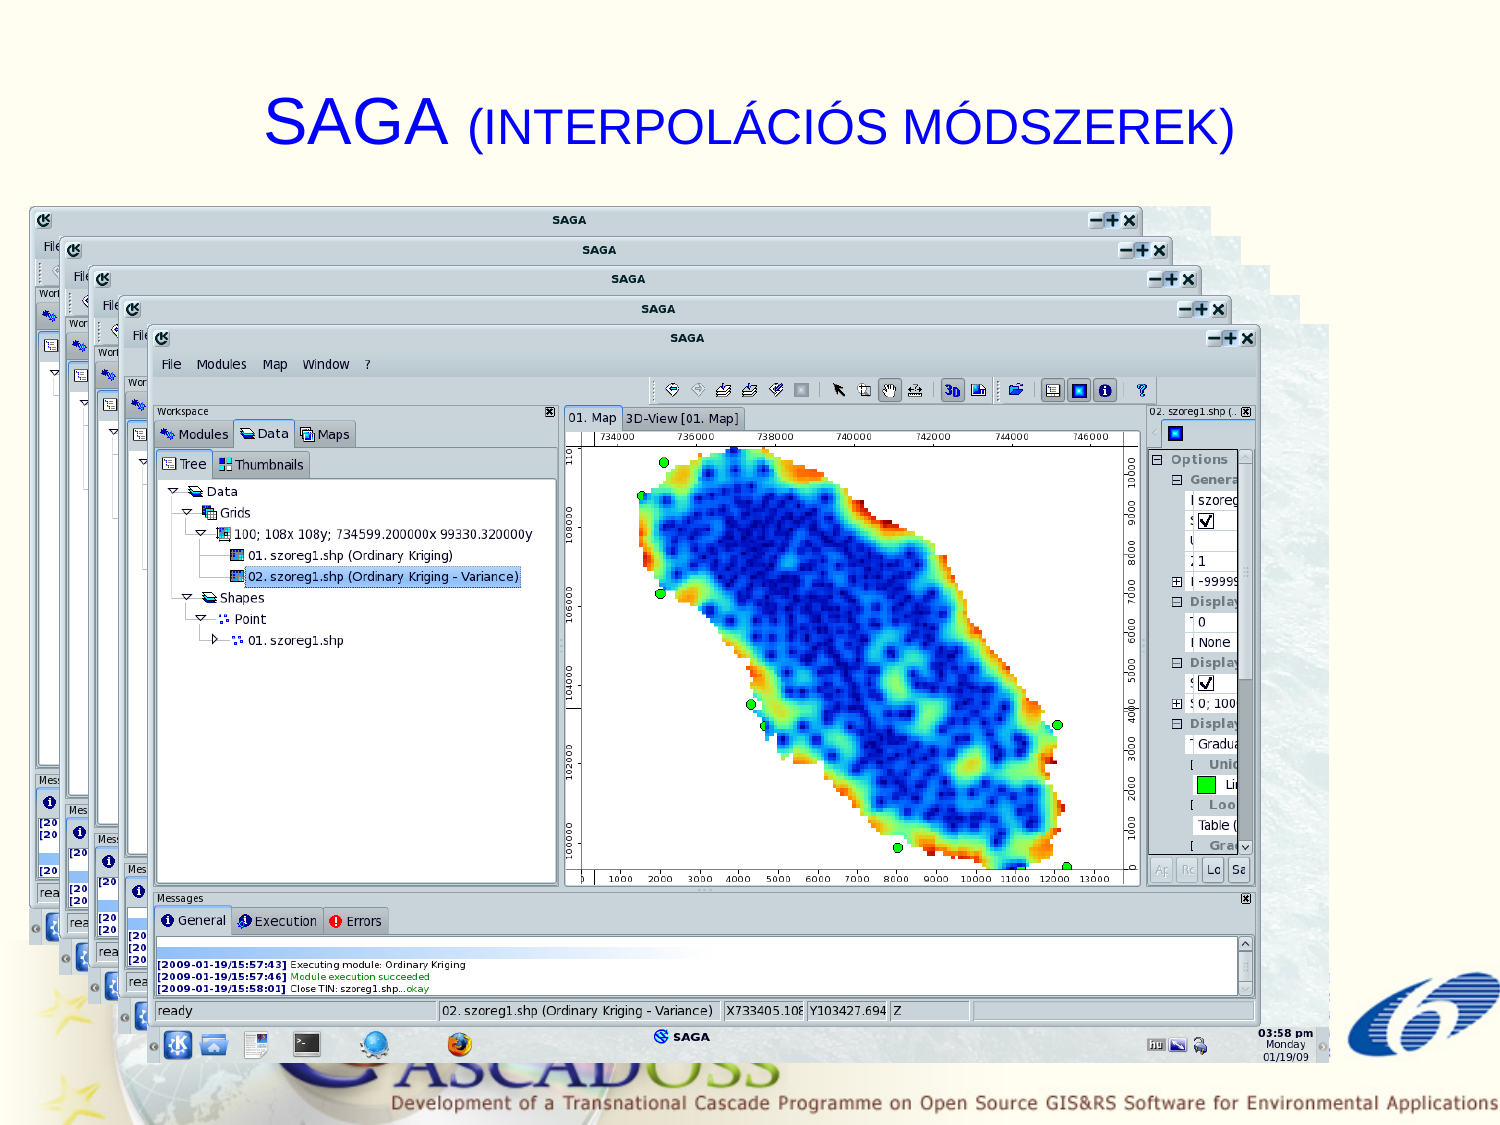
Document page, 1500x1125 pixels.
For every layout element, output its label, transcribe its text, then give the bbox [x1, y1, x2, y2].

picture [0, 206, 1500, 1125]
title SAGA (INTERPOLÁCIÓS MÓDSZEREK) [75, 28, 1425, 216]
